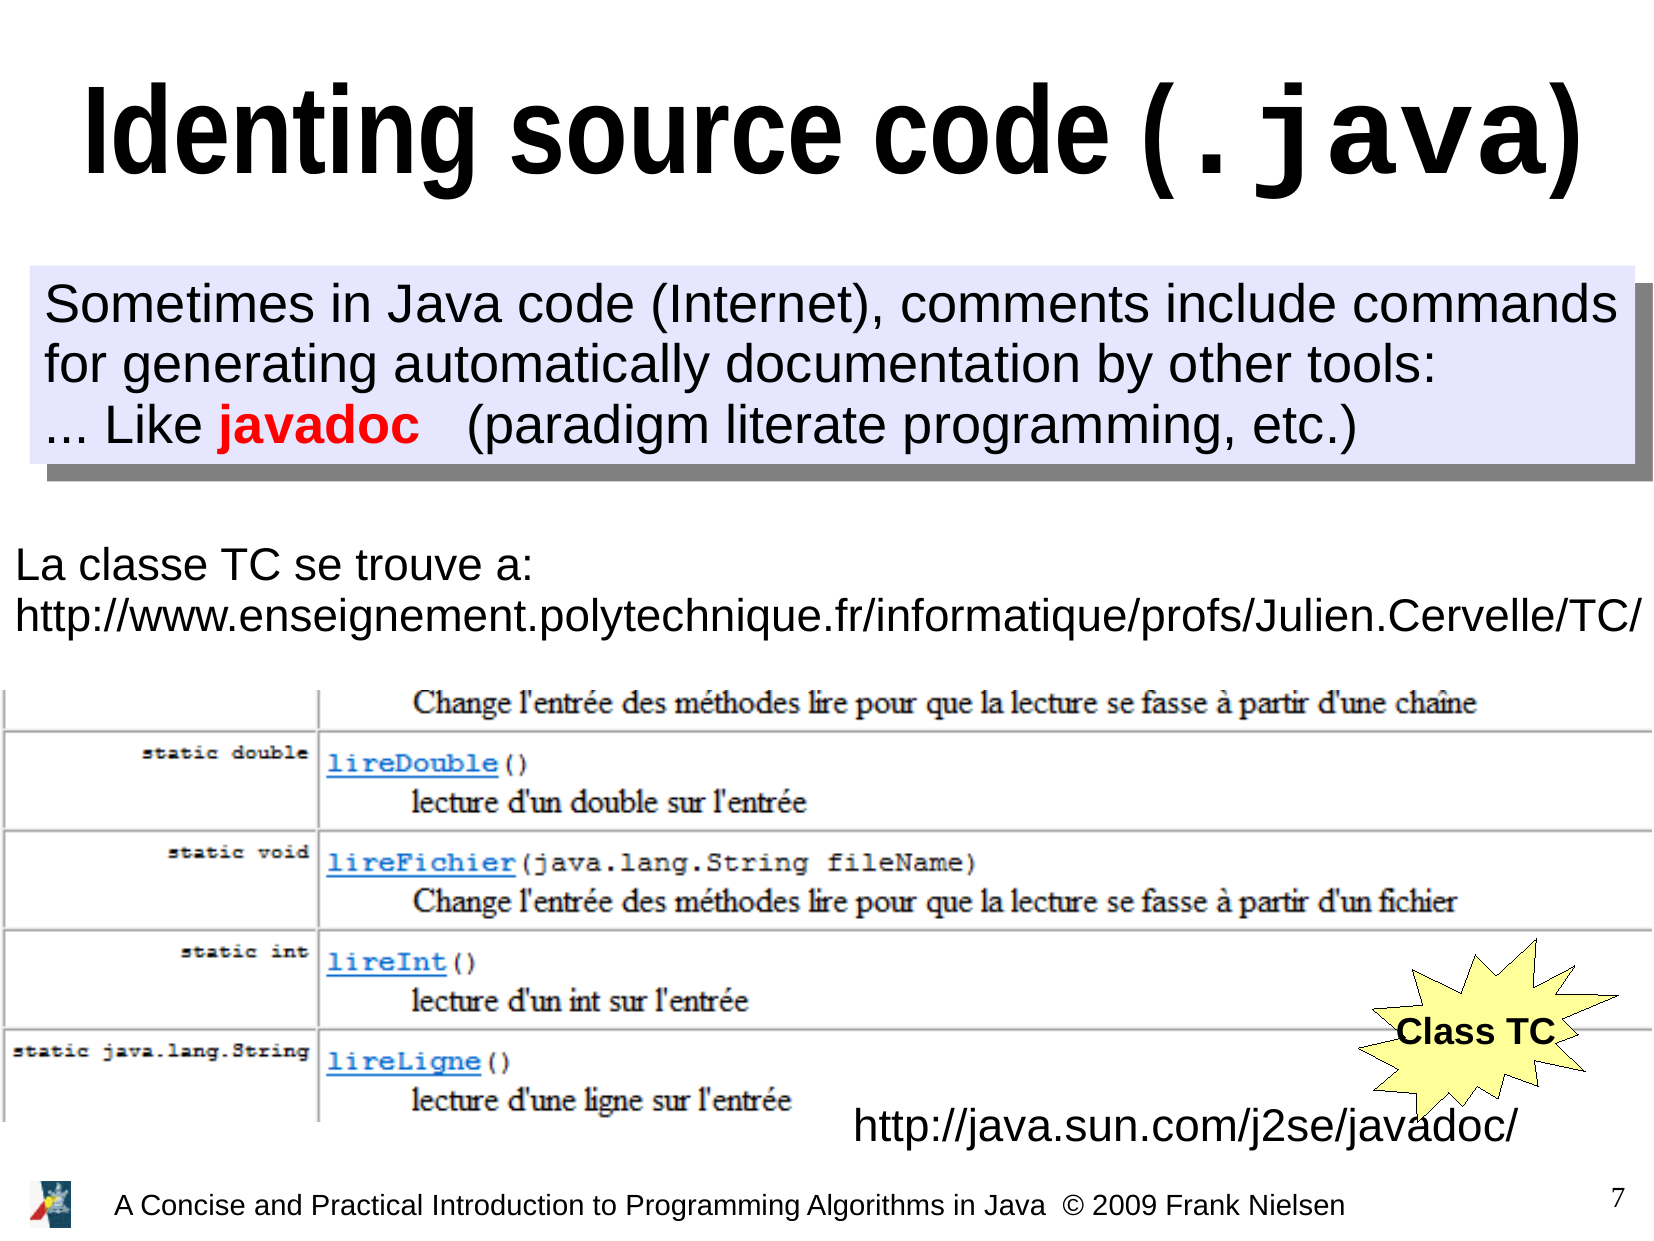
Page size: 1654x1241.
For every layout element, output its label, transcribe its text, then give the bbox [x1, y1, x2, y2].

text_box Identing source code (.java) [67, 49, 1599, 219]
picture [29, 1181, 71, 1228]
text_box Class TC [1358, 938, 1619, 1123]
picture [0, 690, 1652, 1122]
text_box Sometimes in Java code (Internet), comments include commands for generating automatically documentation by other tools: ... Like javadoc (paradigm literate programming, etc.) [29, 265, 1636, 464]
picture [1474, 1087, 1485, 1092]
text_box http://java.sun.com/j2se/javadoc/ [838, 1092, 1654, 1203]
text_box La classe TC se trouve a: http://www.enseignement.polytechnique.fr/informatique/profs/Julien.Cervelle/TC/ [0, 531, 1654, 649]
